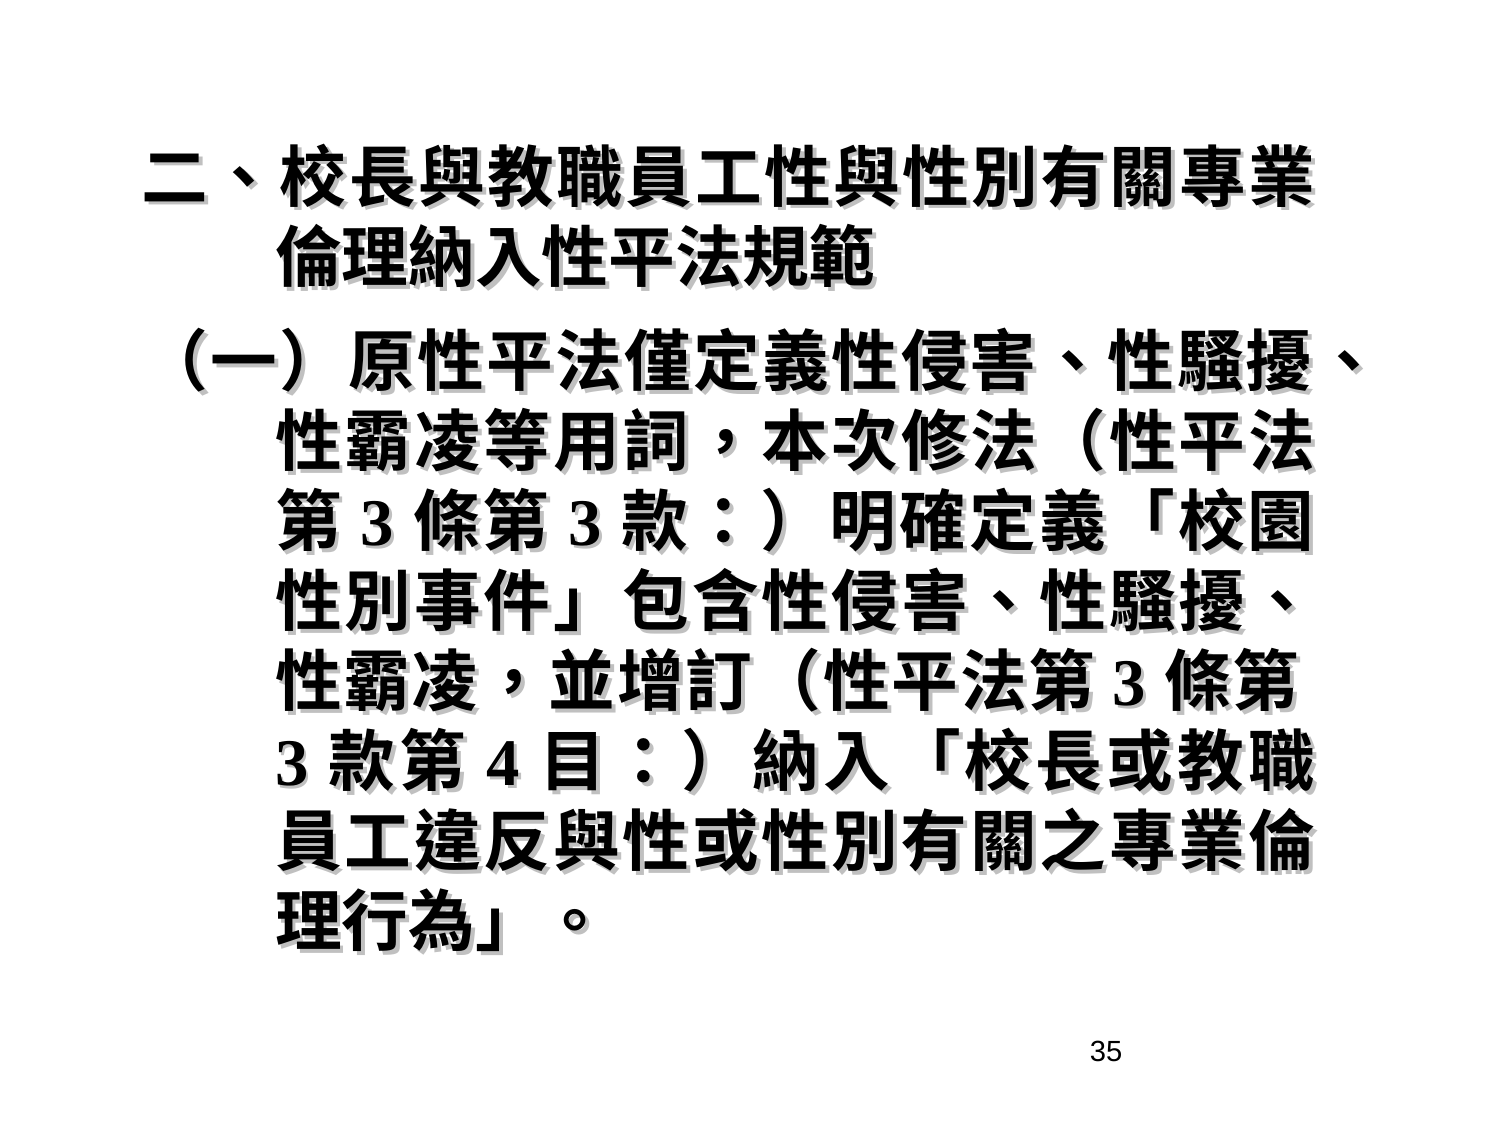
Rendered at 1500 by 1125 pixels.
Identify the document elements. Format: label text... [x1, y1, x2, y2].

text_box 二、校長與教職員工性與性別有關專業倫理納入性平法規範 （一）原性平法僅定義性侵害、性騷擾、性霸凌等用詞，本次修法（性平法第3條第3款：）明確定義「校園性別事件」包含性侵害、性騷擾、性霸凌，並增訂（性平法第3條第3款第4目：）納入「校長或教職員工違反與性或性別有關之專業倫理行為」。 [127, 127, 1330, 989]
text_box [1074, 1024, 1426, 1103]
